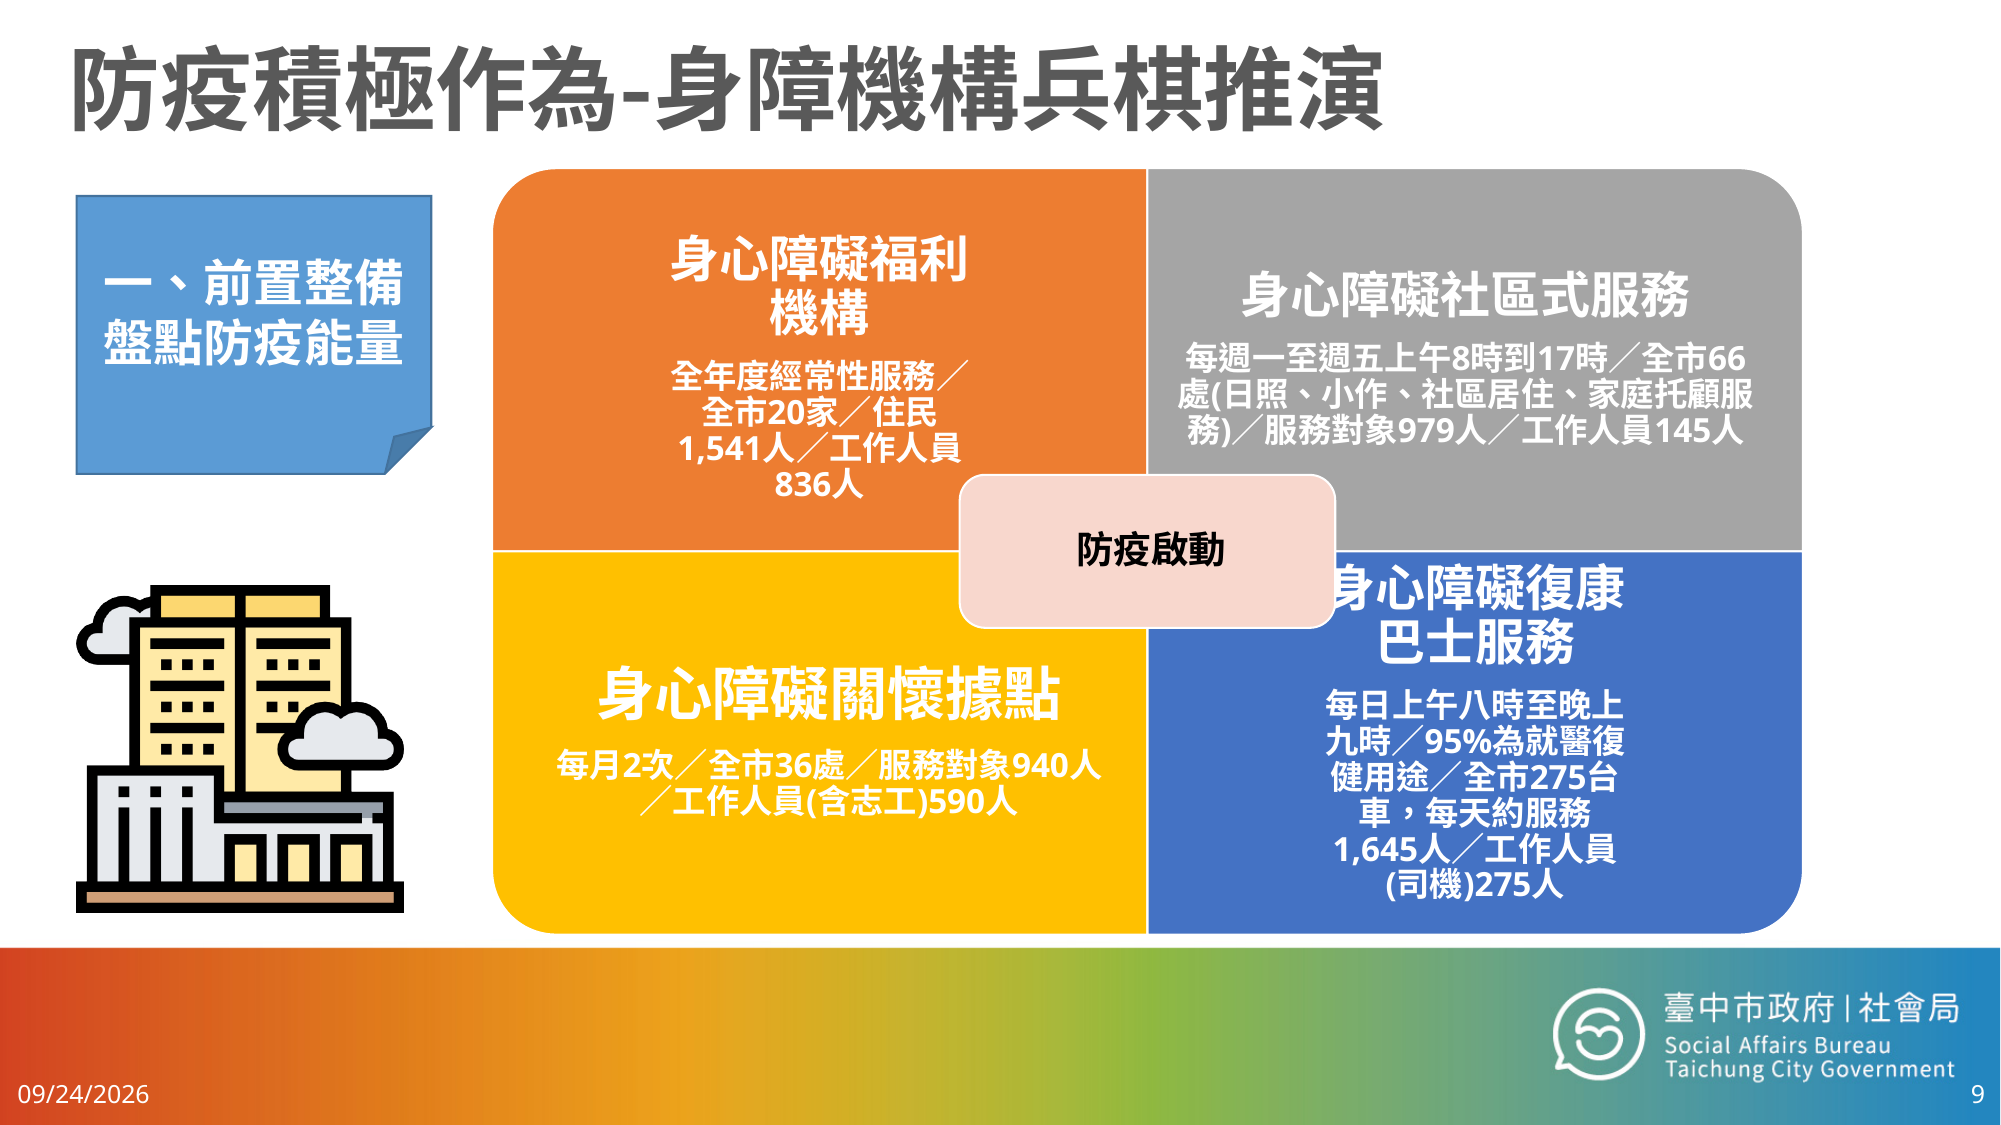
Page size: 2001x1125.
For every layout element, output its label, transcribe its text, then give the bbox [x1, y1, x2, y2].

slide_number 03/17/2020 [2, 1065, 453, 1125]
slide_number <編號> [1550, 1065, 2000, 1125]
text_box 身心障礙復康巴士服務 每日上午八時至晚上九時／95%為就醫復健用途／全市275台車，每天約服務1,645人／工作人員(司機)275人 [1147, 551, 1803, 935]
text_box 一、前置整備 盤點防疫能量 [76, 196, 432, 474]
text_box 身心障礙社區式服務 每週一至週五上午8時到17時／全市66處(日照、小作、社區居住、家庭托顧服務)／服務對象979人／工作人員145人 [1147, 169, 1803, 551]
text_box 身心障礙福利機構 全年度經常性服務／全市20家／住民1,541人／工作人員836人 [492, 169, 1147, 551]
text_box 身心障礙關懷據點 每月2次／全市36處／服務對象940人／工作人員(含志工)590人 [492, 551, 1147, 935]
text_box 防疫啟動 [959, 474, 1336, 628]
title 防疫積極作為-身障機構兵棋推演 [53, 18, 1898, 169]
picture [0, 0, 2001, 1125]
